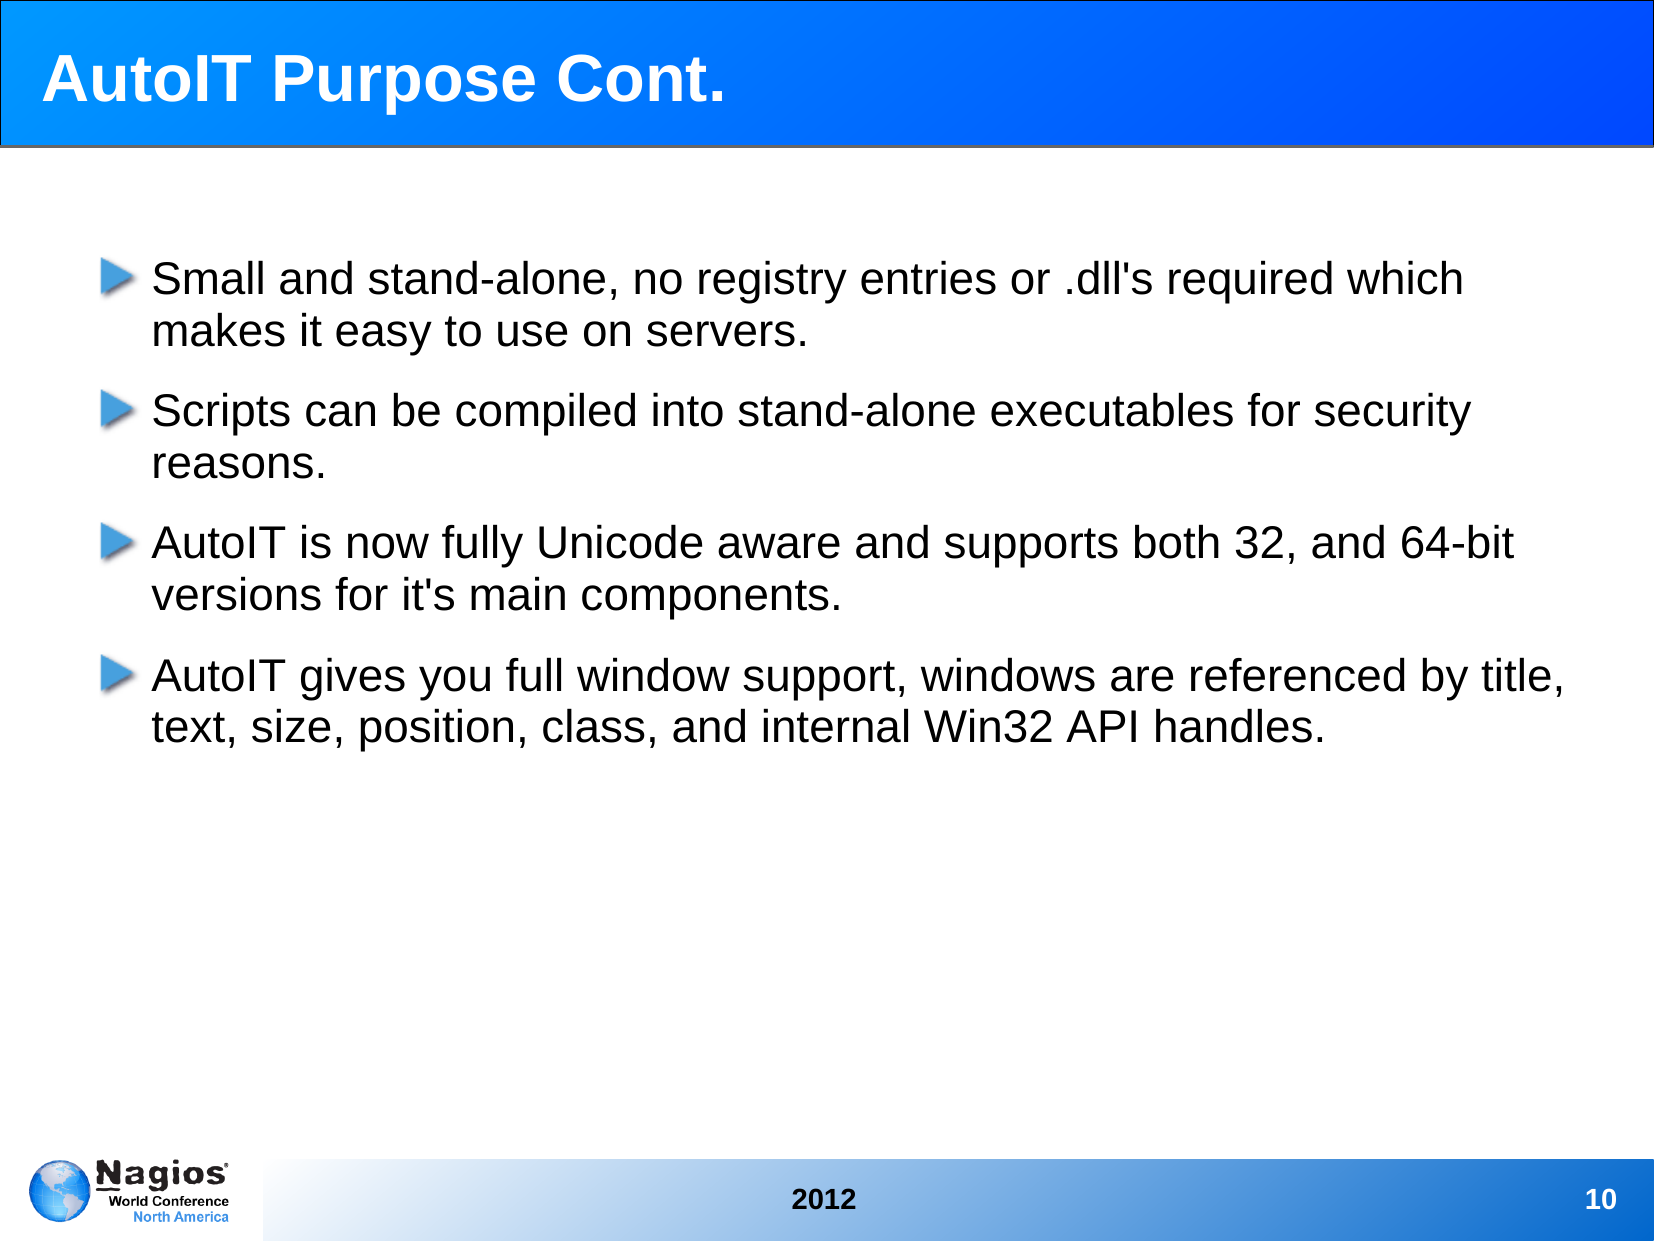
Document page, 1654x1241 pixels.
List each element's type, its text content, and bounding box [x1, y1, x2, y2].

list Small and stand-alone, no registry entries or .dll's required which makes it easy to use on servers. Scripts can be compiled into stand-alone executables for security reasons. AutoIT is now fully Unicode aware and supports both 32, and 64-bit versions for it's main components. AutoIT gives you full window support, windows are referenced by title, text, size, position, class, and internal Win32 API handles. [80, 253, 1569, 853]
picture [29, 1159, 229, 1235]
title AutoIT Purpose Cont. [41, 29, 1248, 127]
